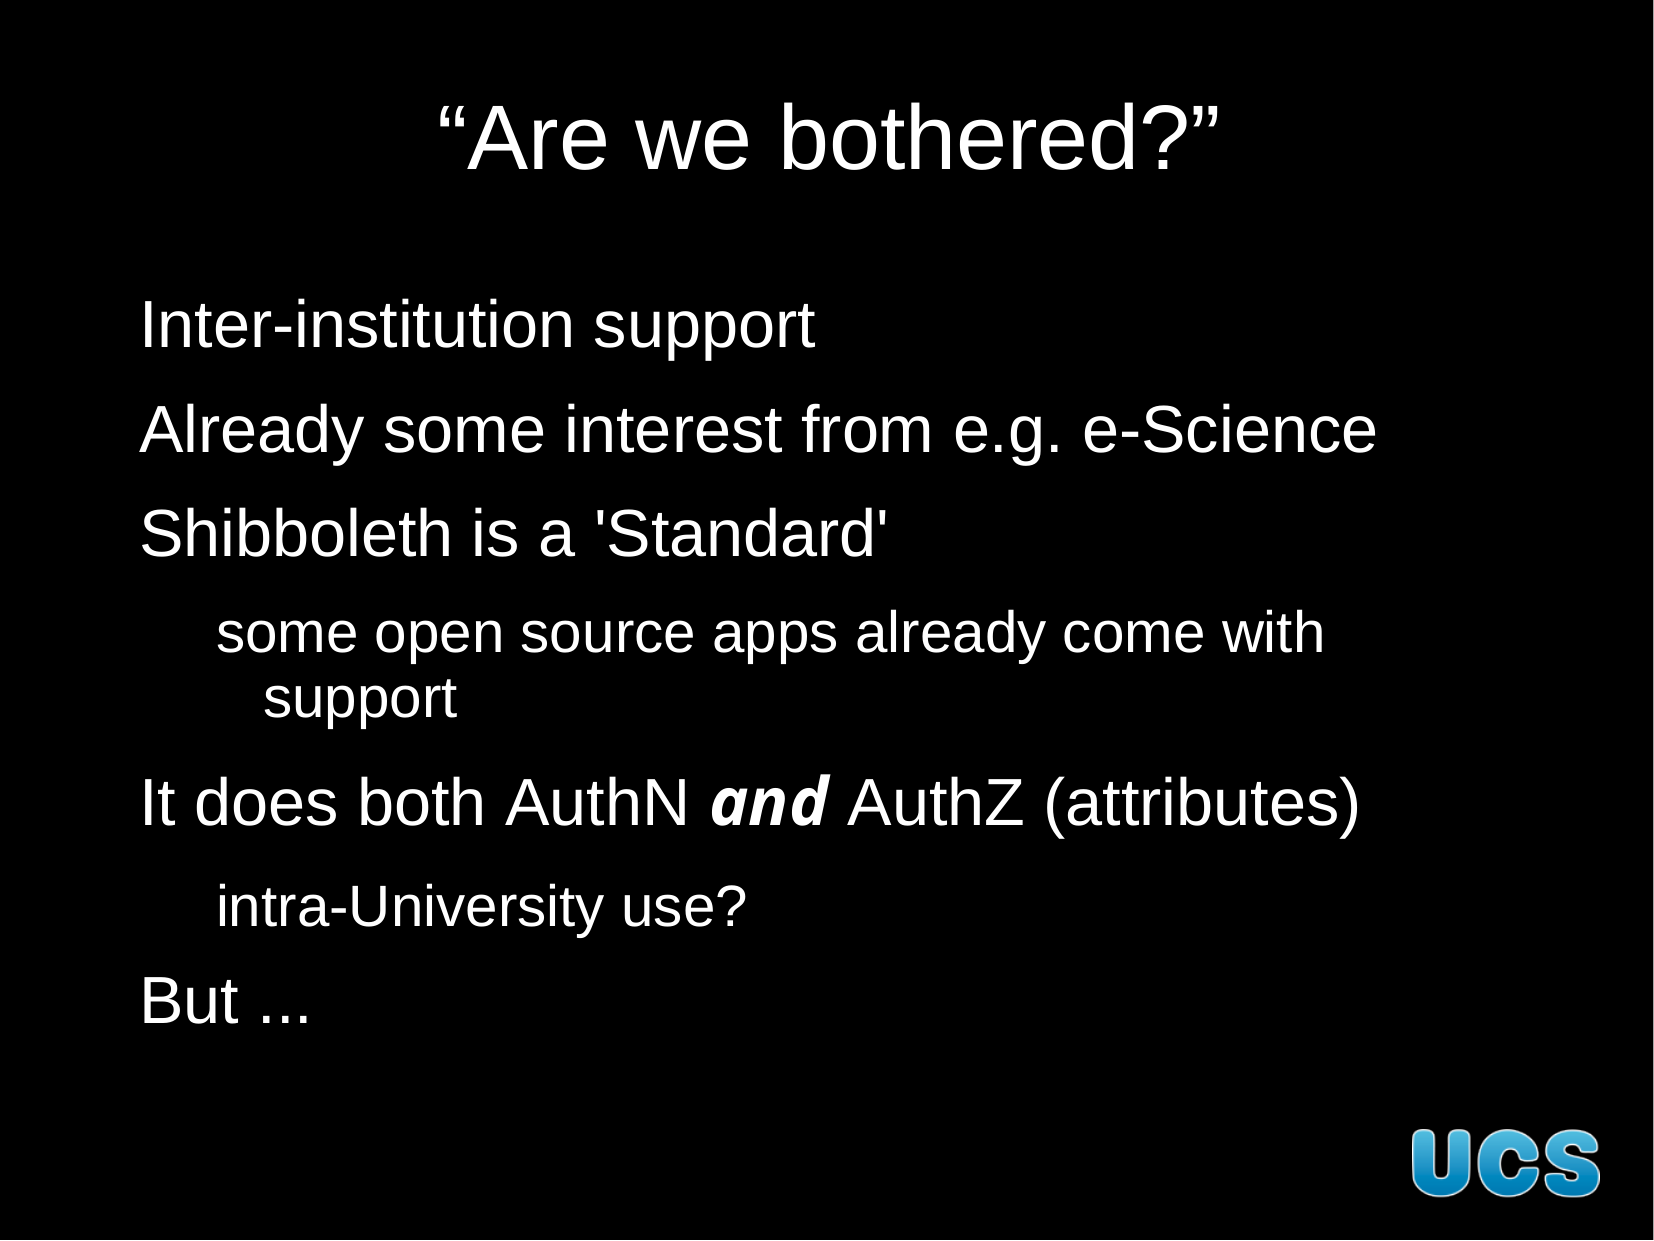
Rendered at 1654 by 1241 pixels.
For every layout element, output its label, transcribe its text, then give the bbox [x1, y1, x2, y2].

list Inter-institution support Already some interest from e.g. e-Science Shibboleth is a 'Standard' some open source apps already come with support It does both AuthN and AuthZ (attributes) intra-University use? But ... [121, 287, 1534, 1191]
picture [1412, 1129, 1600, 1199]
title “Are we bothered?” [123, 34, 1536, 242]
